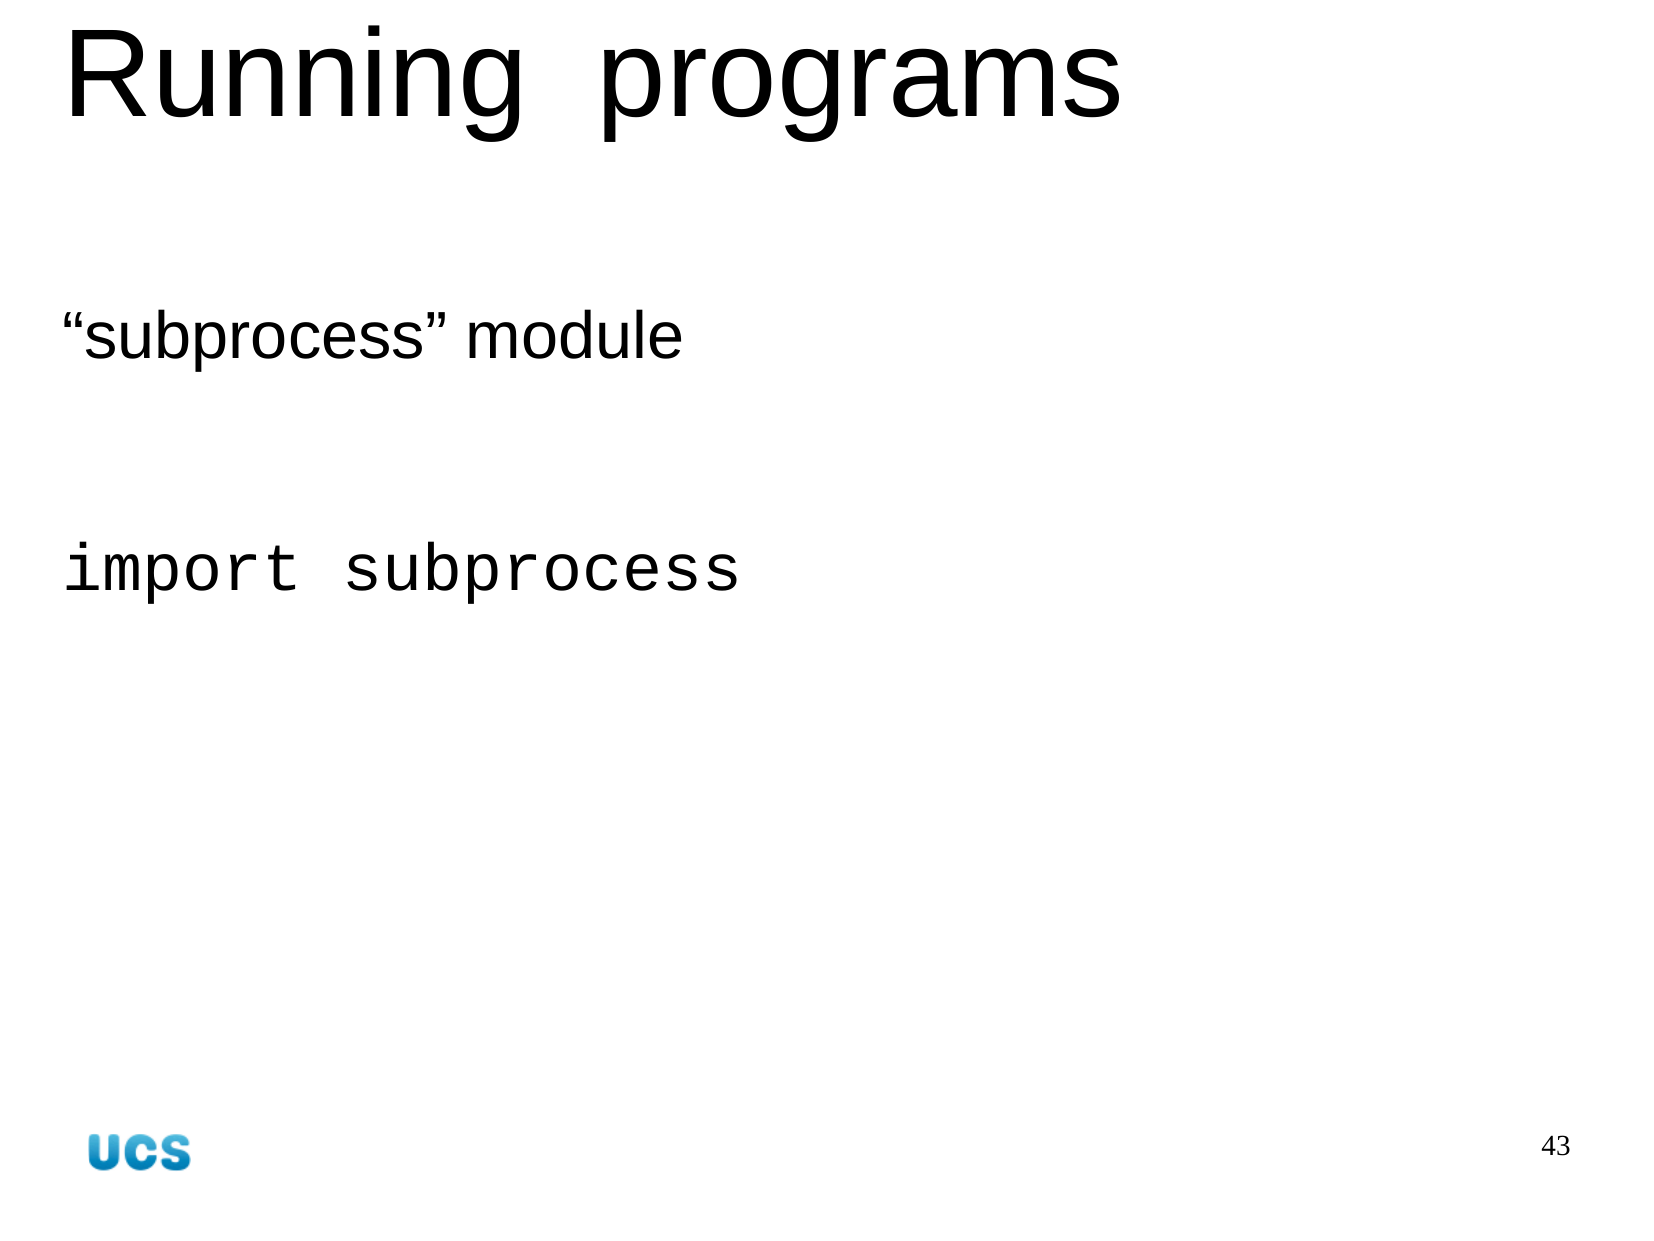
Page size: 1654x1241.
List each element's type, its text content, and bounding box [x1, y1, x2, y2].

picture [88, 1133, 191, 1172]
text_box Running programs [59, 0, 1129, 146]
text_box import subprocess [59, 531, 746, 613]
text_box “subprocess” module [59, 295, 690, 377]
